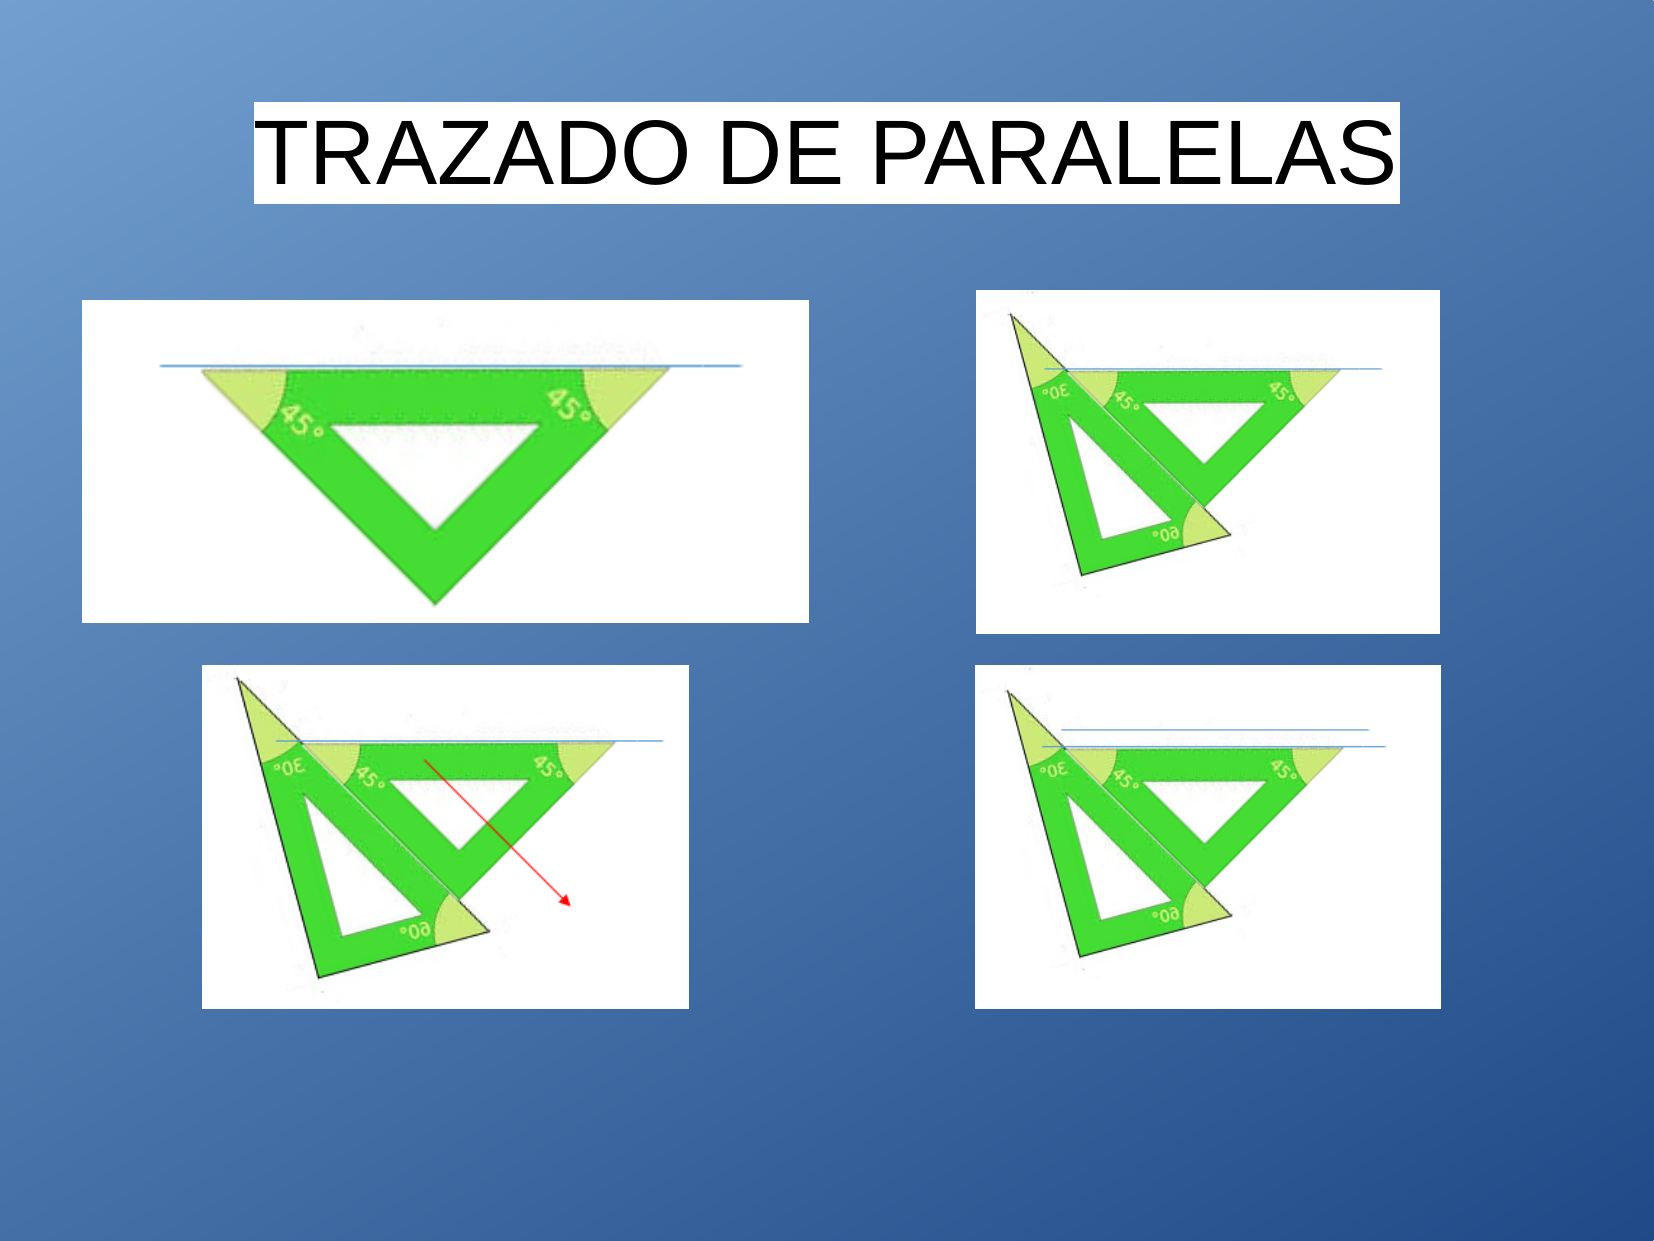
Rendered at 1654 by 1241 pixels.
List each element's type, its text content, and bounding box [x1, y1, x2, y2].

picture [976, 290, 1440, 634]
title TRAZADO DE PARALELAS [82, 49, 1571, 257]
picture [82, 300, 809, 623]
picture [202, 665, 689, 1009]
picture [975, 665, 1441, 1009]
